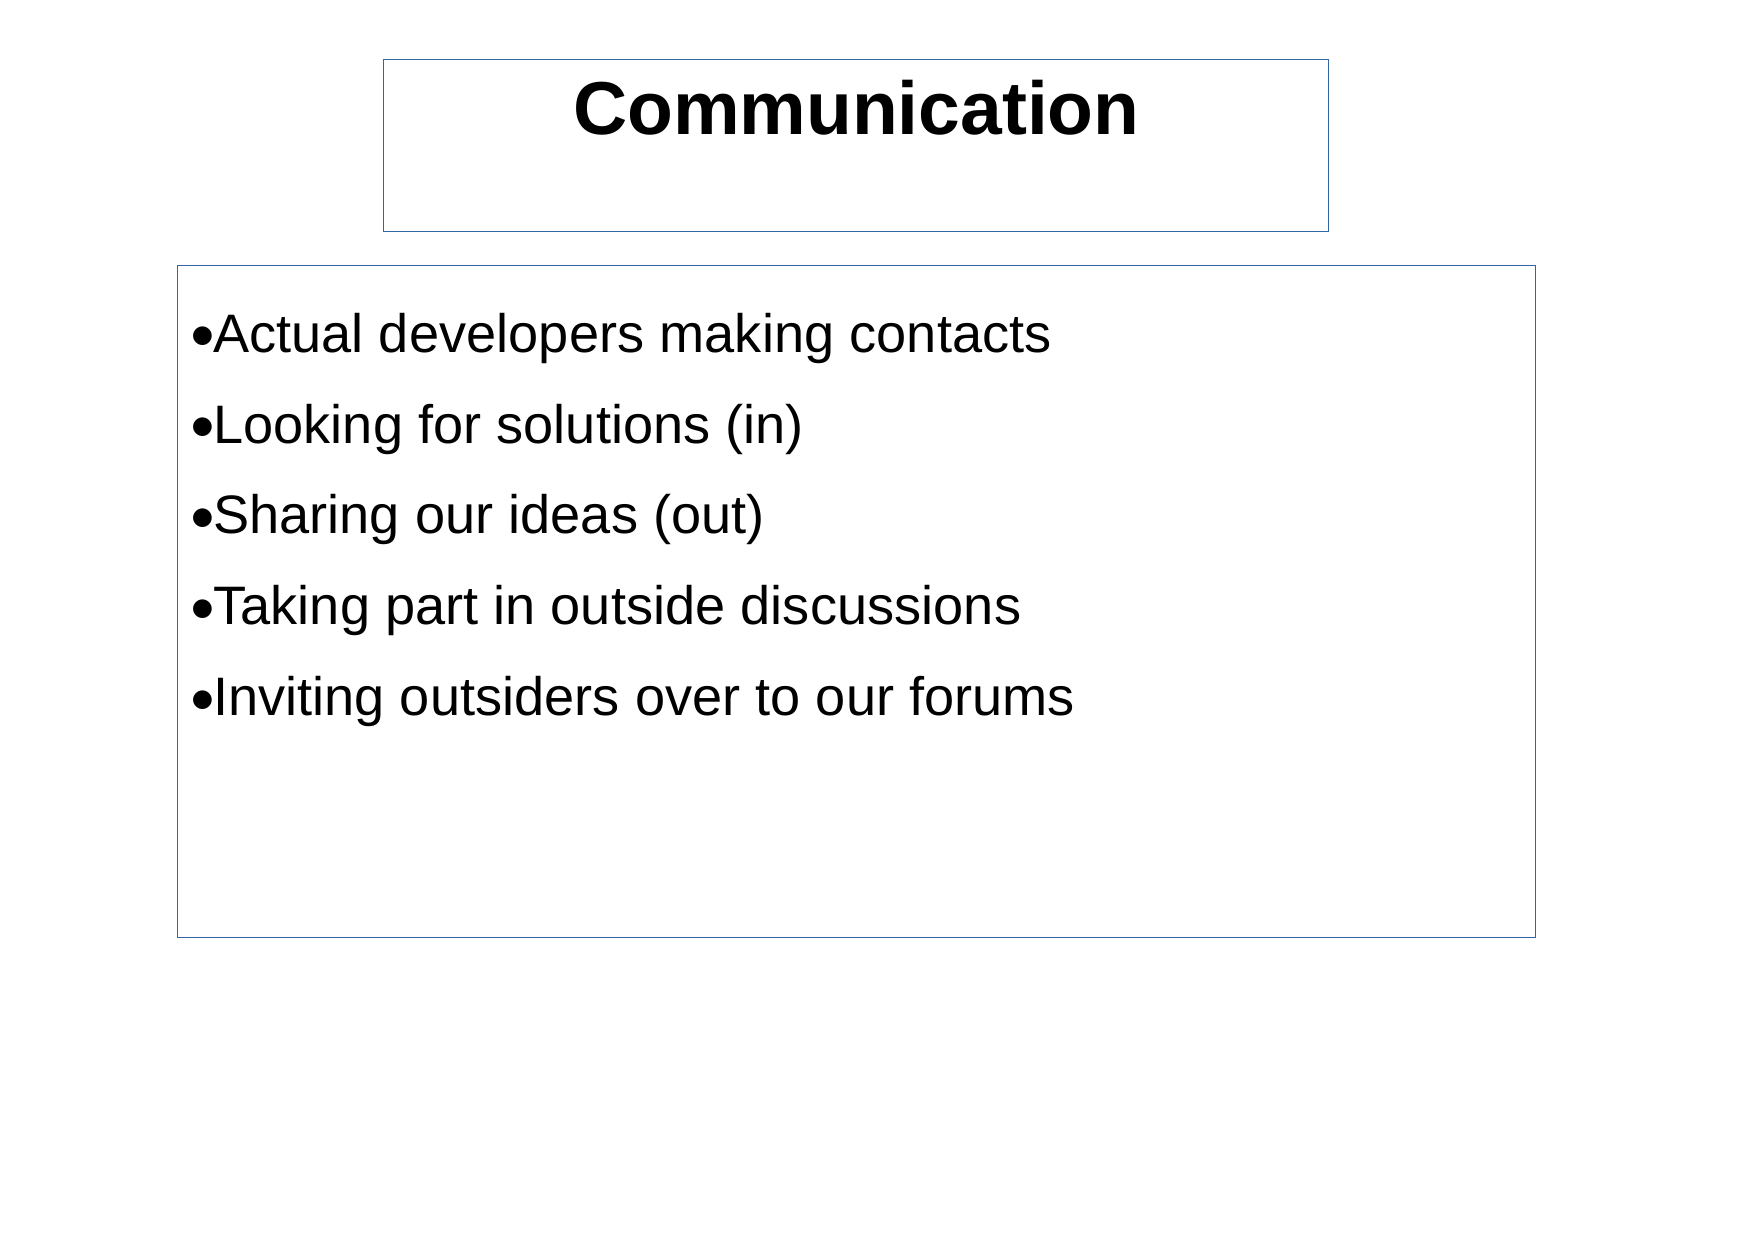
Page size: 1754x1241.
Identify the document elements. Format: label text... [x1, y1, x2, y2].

text_box Communication [383, 59, 1329, 232]
text_box Actual developers making contacts Looking for solutions (in) Sharing our ideas (out) Taking part in outside discussions Inviting outsiders over to our forums [177, 265, 1536, 938]
